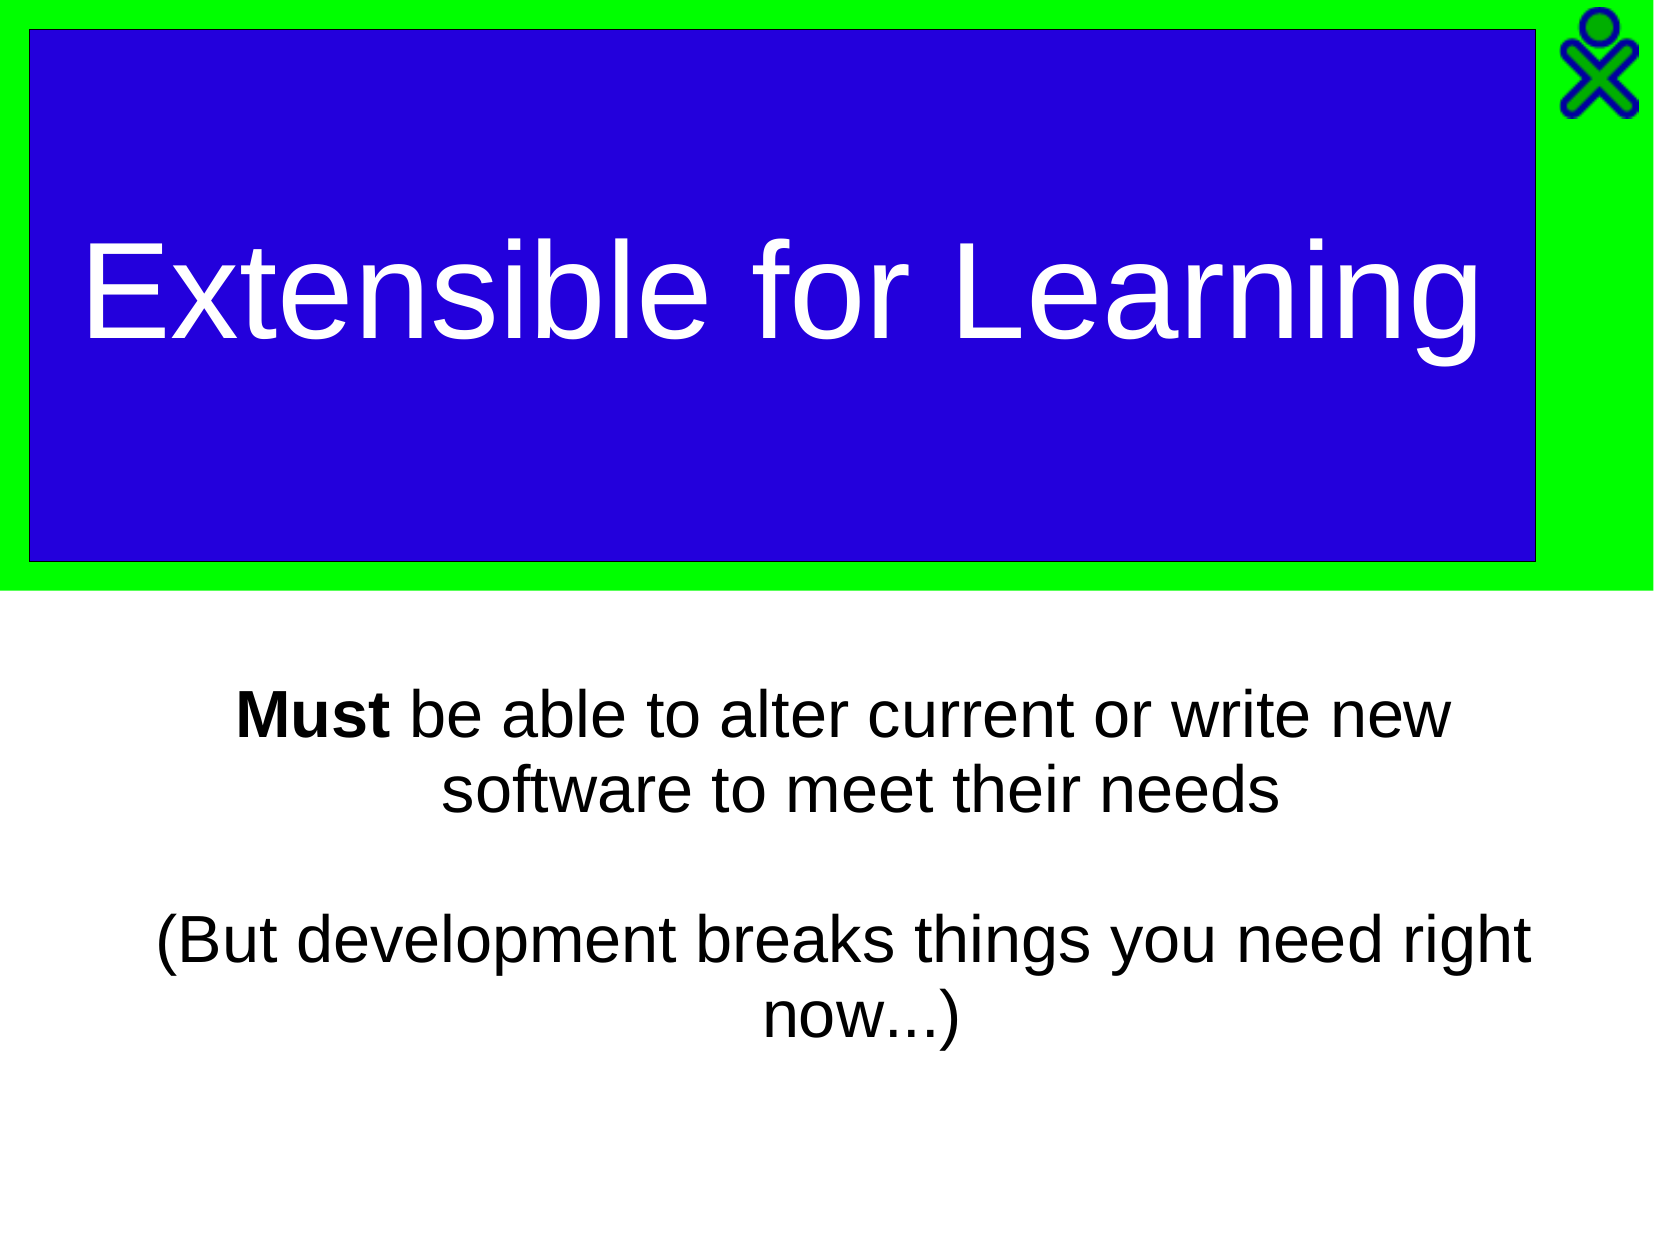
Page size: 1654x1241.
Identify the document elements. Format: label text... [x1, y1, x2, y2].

subtitle Must be able to alter current or write new software to meet their needs (But development breaks things you need right now...) [82, 627, 1571, 1102]
title Extensible for Learning [59, 56, 1506, 525]
picture [1559, 7, 1639, 119]
